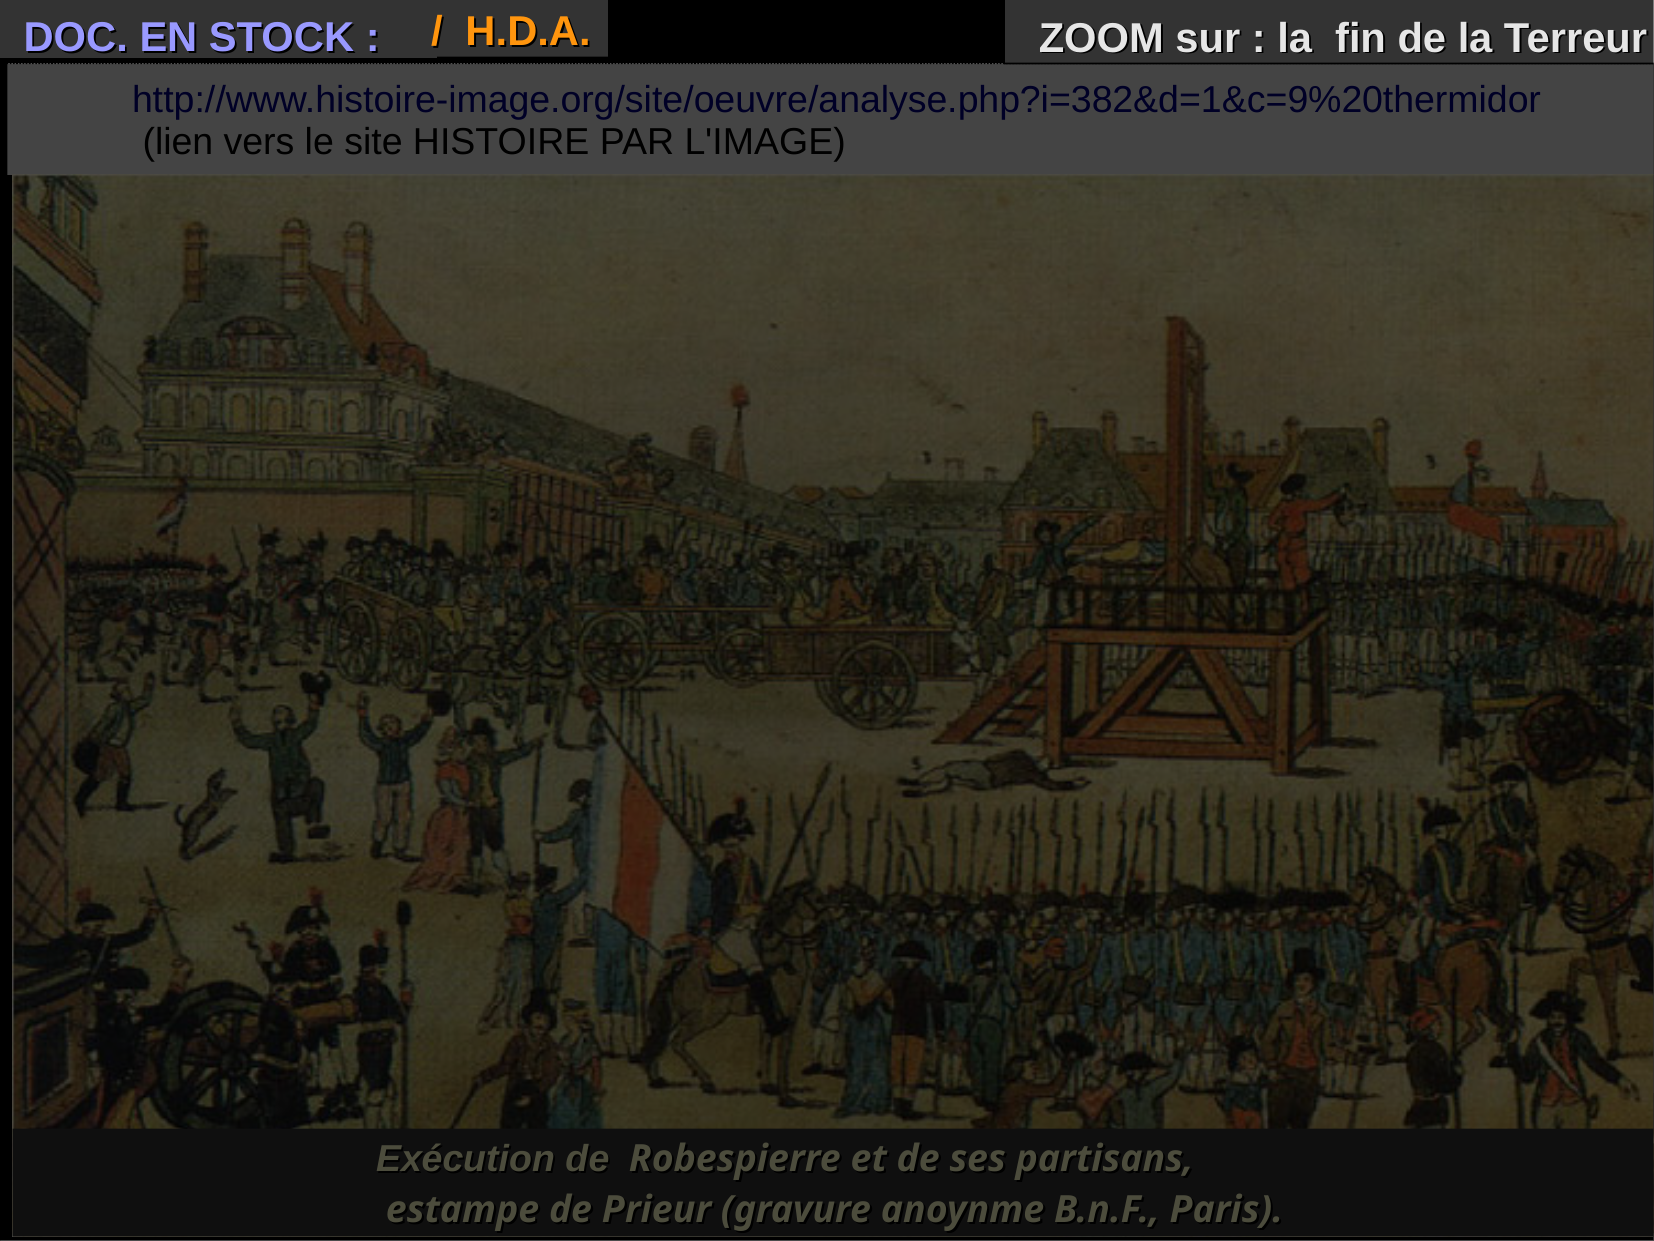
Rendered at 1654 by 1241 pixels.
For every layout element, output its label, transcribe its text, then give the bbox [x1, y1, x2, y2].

text_box ZOOM sur : la fin de la Terreur [1004, 0, 1654, 64]
text_box / H.D.A. [399, 0, 608, 57]
text_box [0, 63, 1654, 1241]
text_box DOC. EN STOCK : [0, 0, 437, 58]
